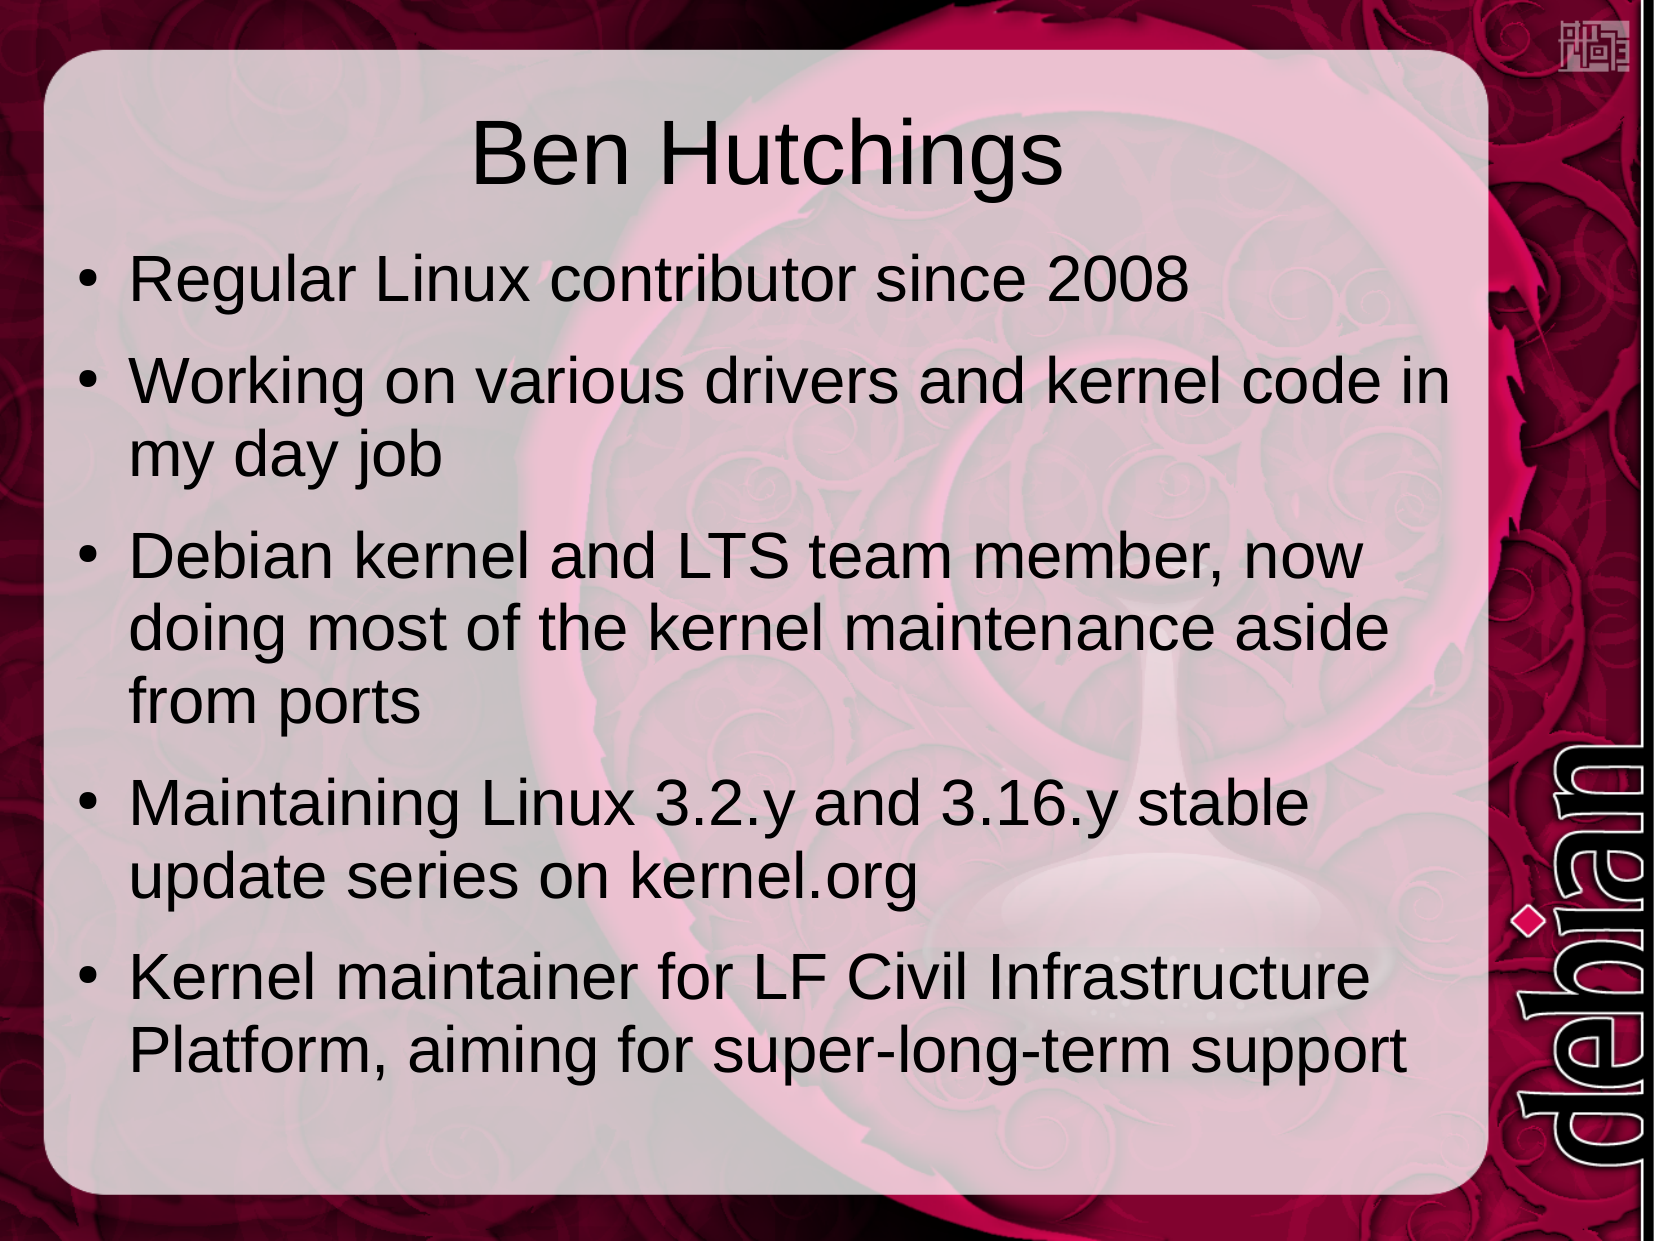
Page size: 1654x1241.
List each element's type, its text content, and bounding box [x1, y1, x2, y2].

picture [0, 0, 1654, 1241]
list Regular Linux contributor since 2008 Working on various drivers and kernel code in my day job Debian kernel and LTS team member, now doing most of the kernel maintenance aside from ports Maintaining Linux 3.2.y and 3.16.y stable update series on kernel.org Kernel maintainer for LF Civil Infrastructure Platform, aiming for super-long-term support [59, 242, 1477, 1093]
title Ben Hutchings [59, 49, 1477, 242]
